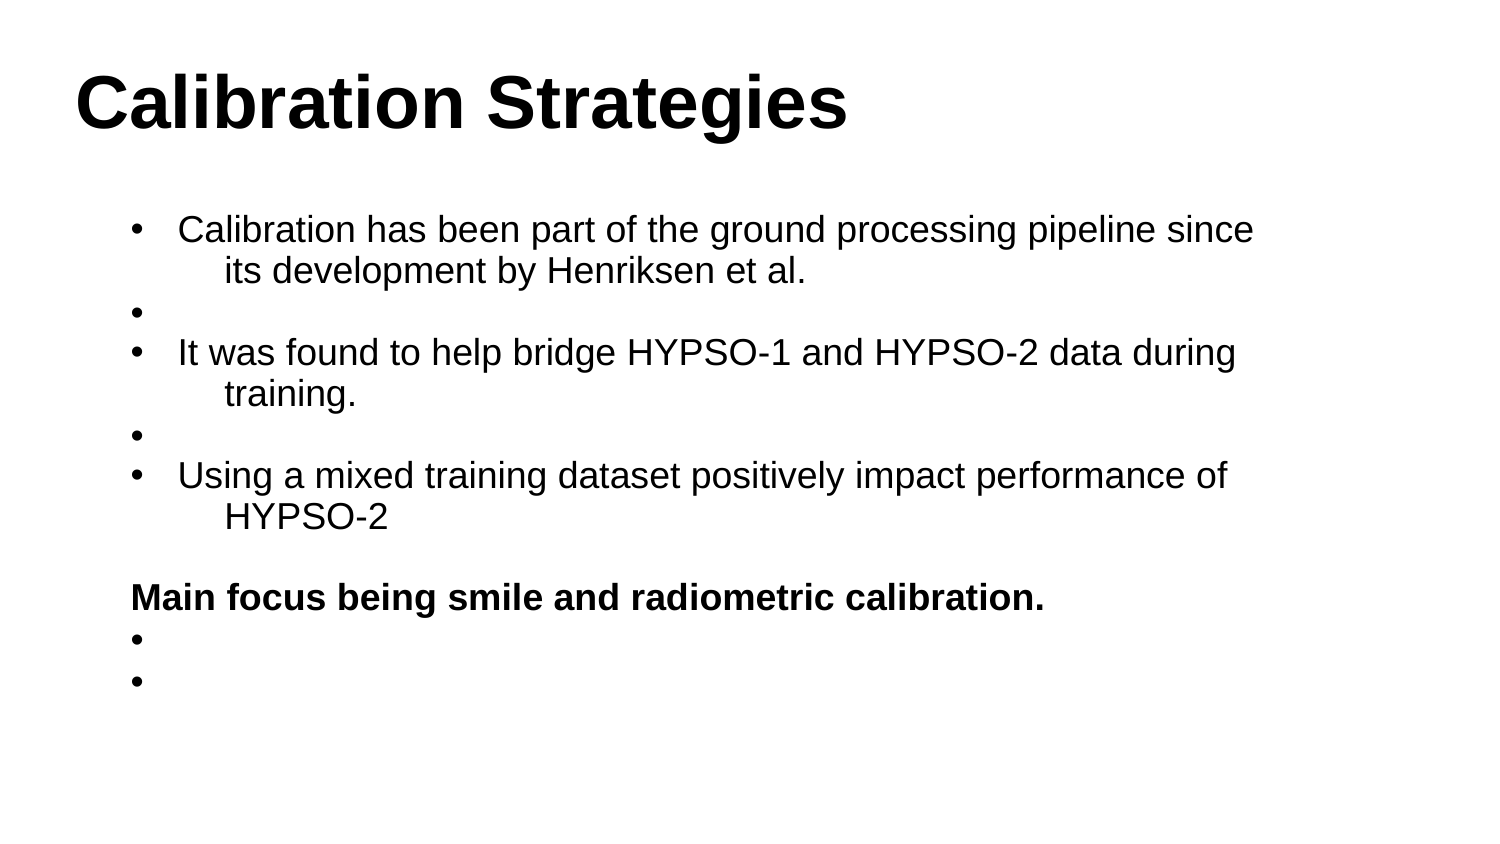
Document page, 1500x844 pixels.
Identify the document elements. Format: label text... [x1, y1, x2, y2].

title Calibration Strategies [75, 33, 1425, 175]
text_box Calibration has been part of the ground processing pipeline since its development by Henriksen et al. It was found to help bridge HYPSO-1 and HYPSO-2 data during training. Using a mixed training dataset positively impact performance of HYPSO-2 Main focus being smile and radiometric calibration. [115, 203, 1310, 840]
